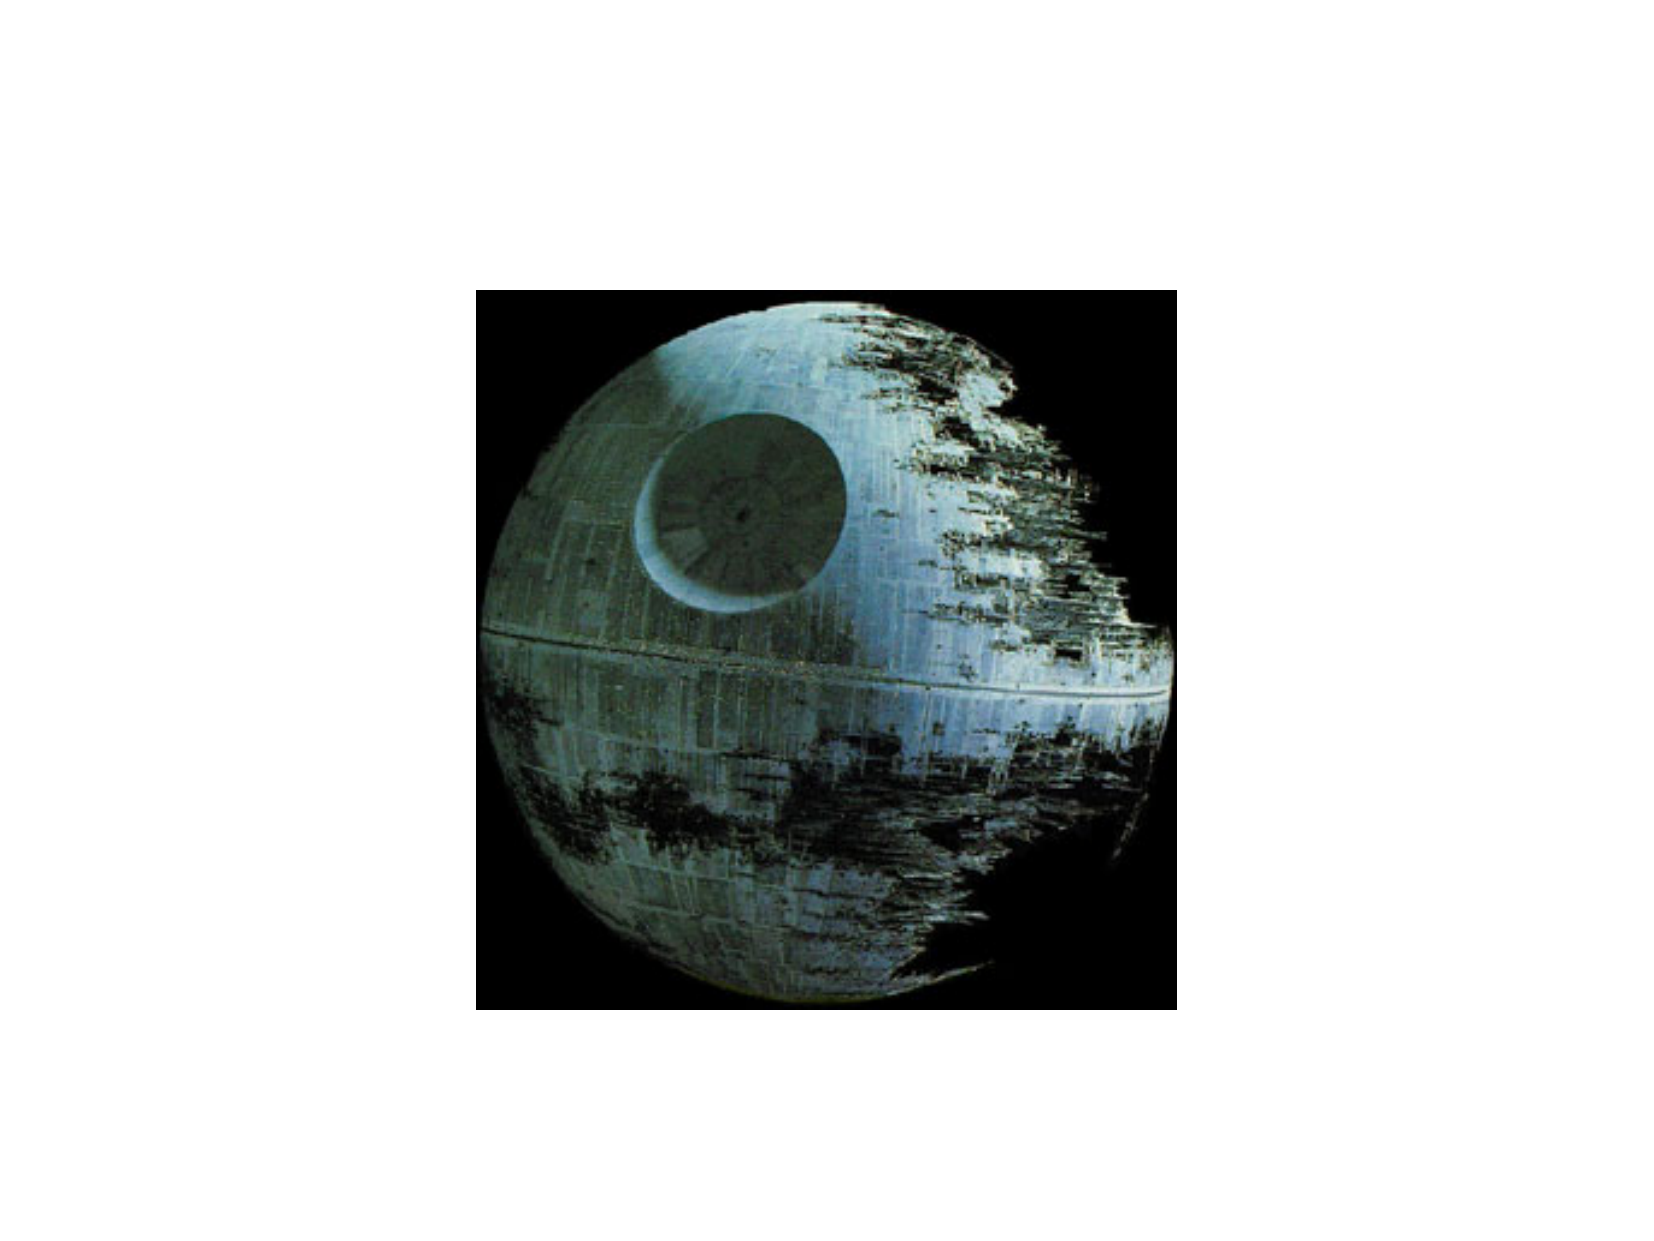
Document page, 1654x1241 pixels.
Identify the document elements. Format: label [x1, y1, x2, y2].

picture [476, 290, 1177, 1010]
